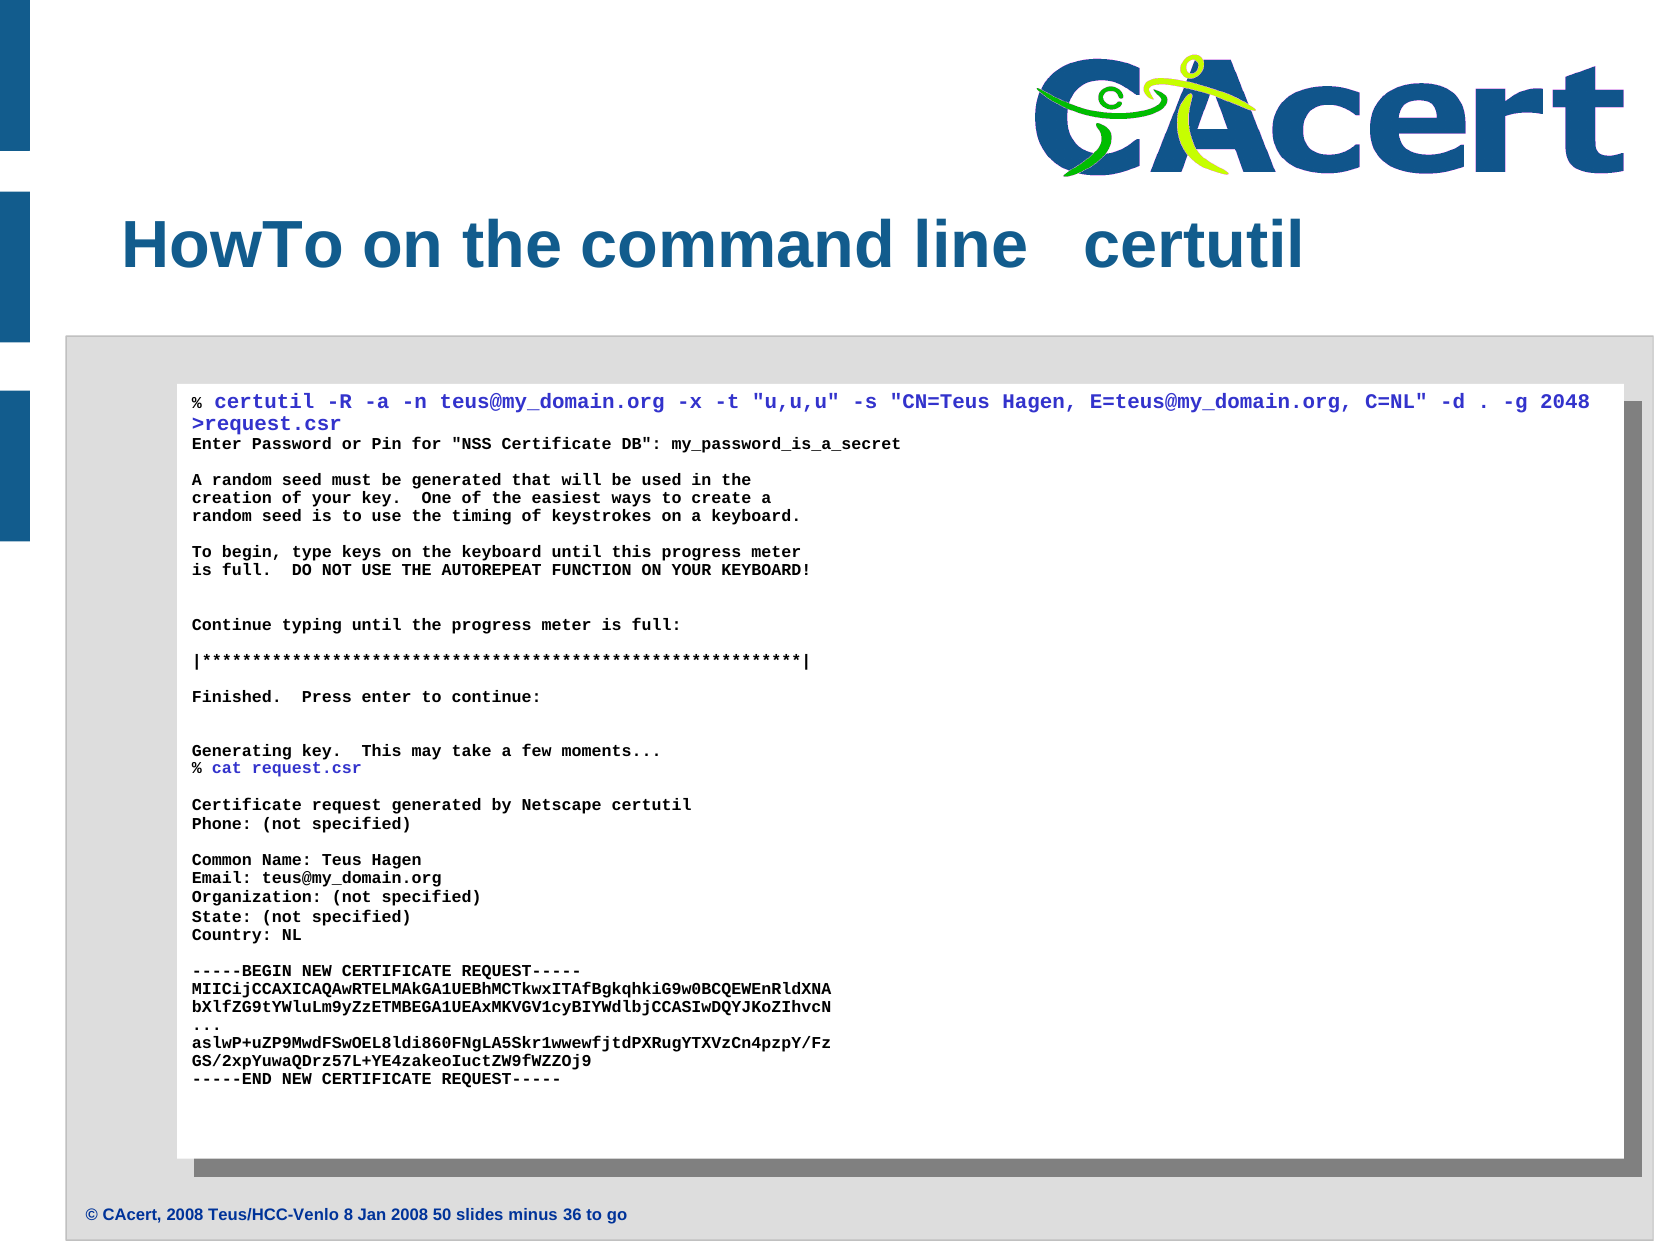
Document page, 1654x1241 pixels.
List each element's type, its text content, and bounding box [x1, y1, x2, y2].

picture [1033, 53, 1625, 178]
text_box % certutil -R -a -n teus@my_domain.org -x -t "u,u,u" -s "CN=Teus Hagen, E=teus@my_domain.org, C=NL" -d . -g 2048 >request.csr Enter Password or Pin for "NSS Certificate DB": my_password_is_a_secret A random seed must be generated that will be used in the creation of your key. One of the easiest ways to create a random seed is to use the timing of keystrokes on a keyboard. To begin, type keys on the keyboard until this progress meter is full. DO NOT USE THE AUTOREPEAT FUNCTION ON YOUR KEYBOARD! Continue typing until the progress meter is full: |************************************************************| Finished. Press enter to continue: Generating key. This may take a few moments... % cat request.csr Certificate request generated by Netscape certutil Phone: (not specified)‏ Common Name: Teus Hagen Email: teus@my_domain.org Organization: (not specified)‏ State: (not specified)‏ Country: NL -----BEGIN NEW CERTIFICATE REQUEST----- MIICijCCAXICAQAwRTELMAkGA1UEBhMCTkwxITAfBgkqhkiG9w0BCQEWEnRldXNA bXlfZG9tYWluLm9yZzETMBEGA1UEAxMKVGV1cyBIYWdlbjCCASIwDQYJKoZIhvcN ... aslwP+uZP9MwdFSwOEL8ldi860FNgLA5Skr1wwewfjtdPXRugYTXVzCn4pzpY/Fz GS/2xpYuwaQDrz57L+YE4zakeoIuctZW9fWZZOj9 -----END NEW CERTIFICATE REQUEST----- [177, 383, 1624, 1159]
title HowTo on the command line certutil [121, 177, 1533, 316]
